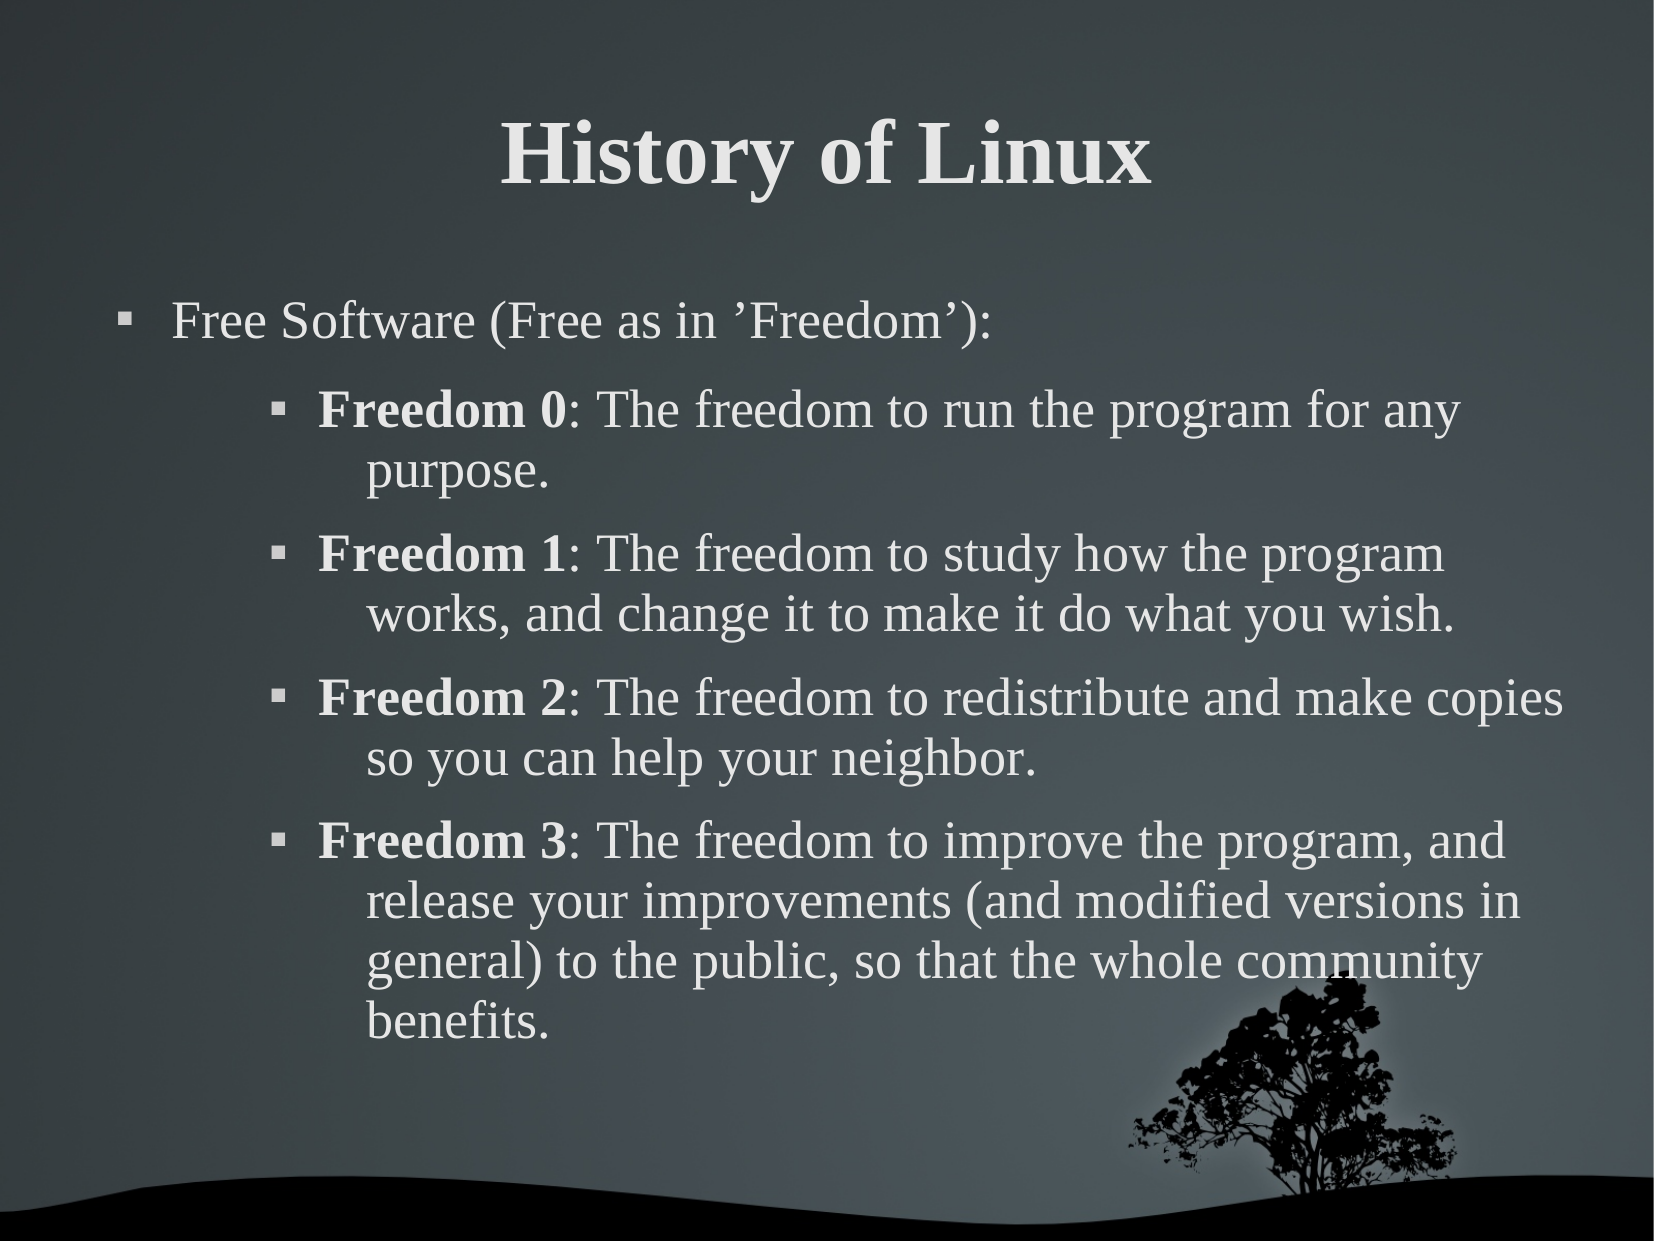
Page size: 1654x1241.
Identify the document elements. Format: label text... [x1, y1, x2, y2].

title History of Linux [82, 49, 1571, 257]
picture [0, 0, 1654, 1241]
list Free Software (Free as in ’Freedom’): Freedom 0: The freedom to run the program for any purpose. Freedom 1: The freedom to study how the program works, and change it to make it do what you wish. Freedom 2: The freedom to redistribute and make copies so you can help your neighbor. Freedom 3: The freedom to improve the program, and release your improvements (and modified versions in general) to the public, so that the whole community benefits. [82, 290, 1571, 1216]
